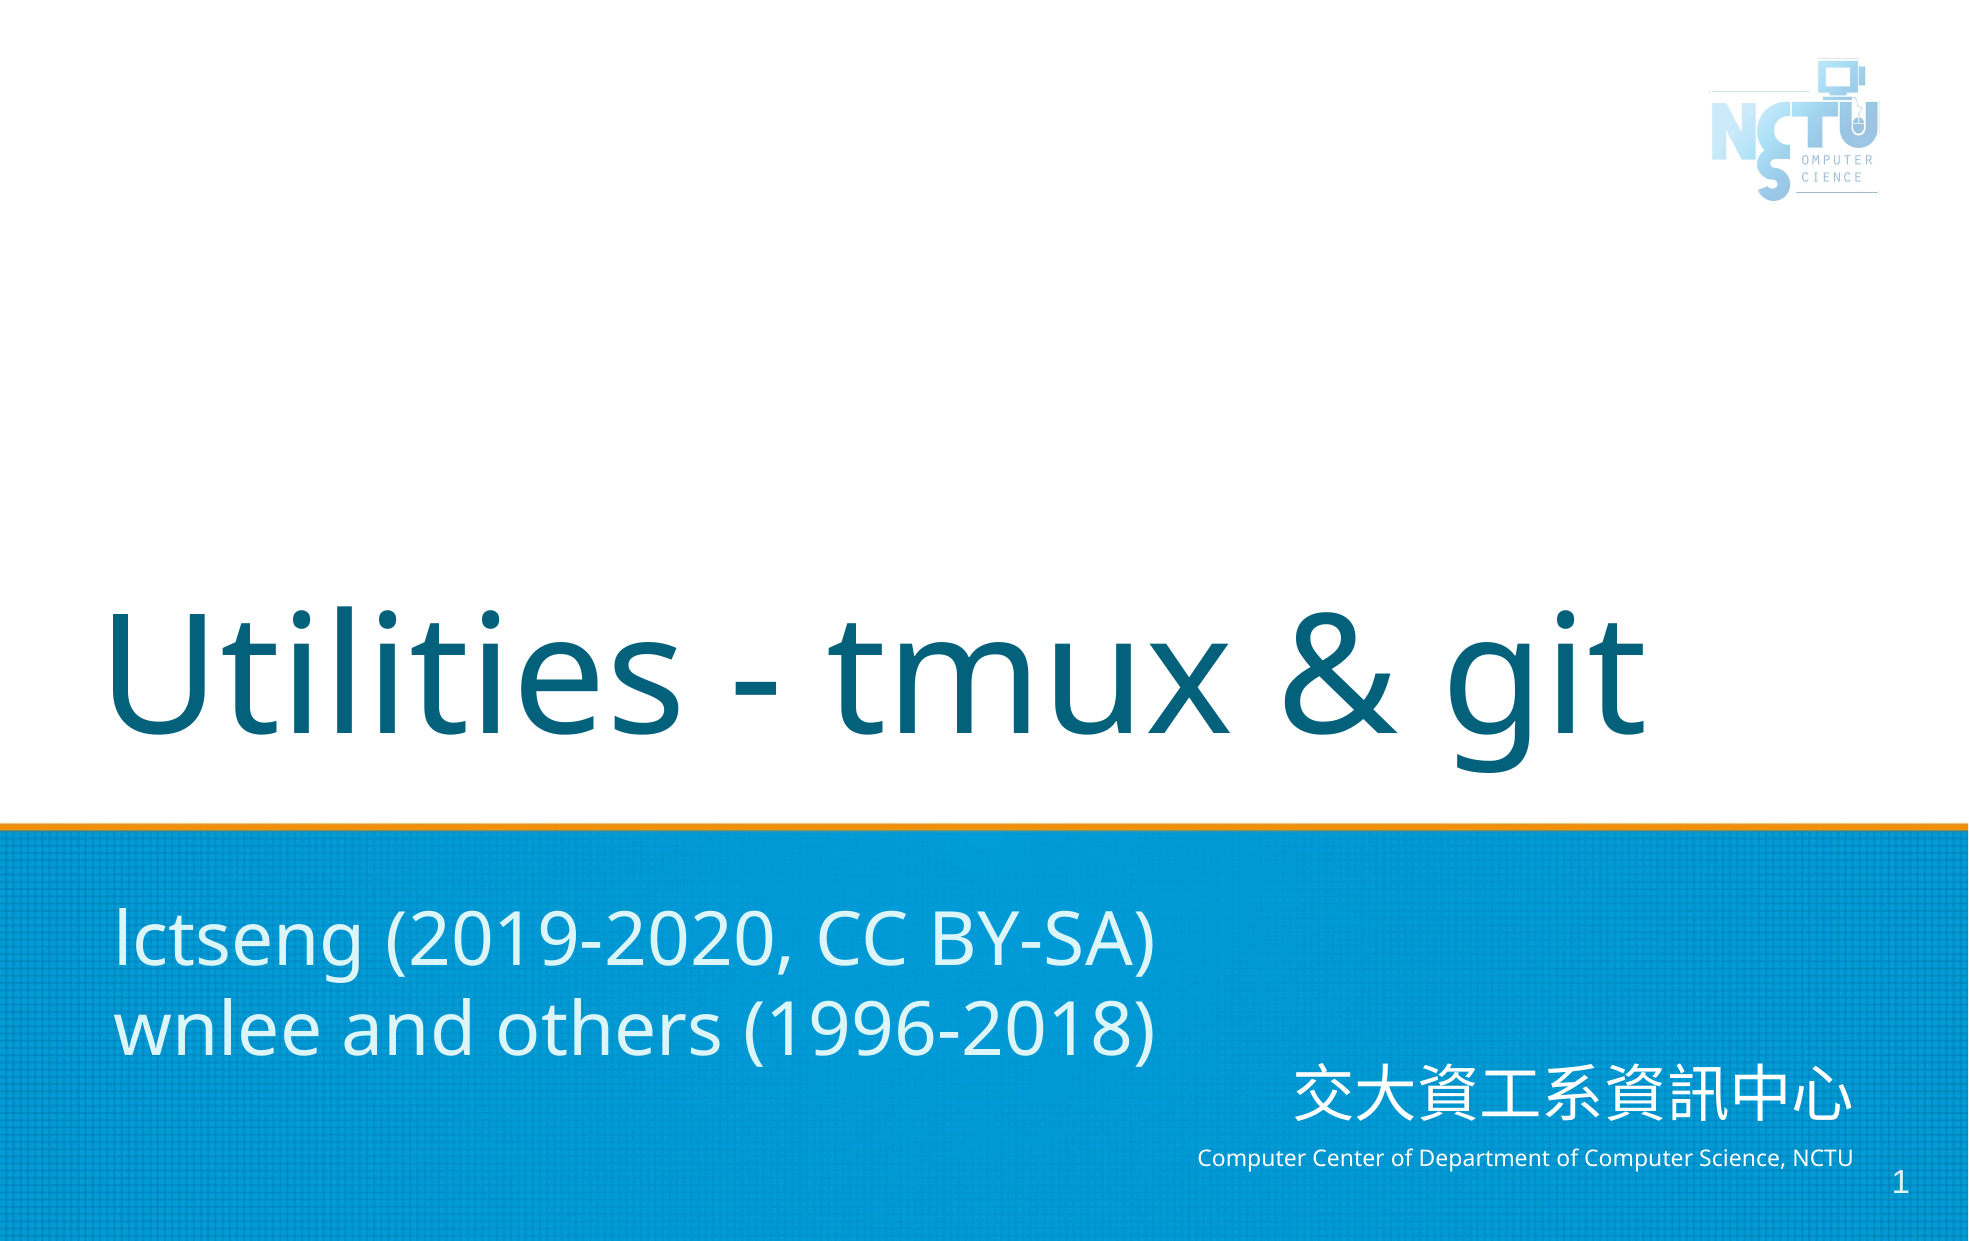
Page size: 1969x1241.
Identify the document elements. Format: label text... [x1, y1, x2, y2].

subtitle lctseng (2019-2020, CC BY-SA) wnlee and others (1996-2018) [98, 875, 1783, 1103]
slide_number <number> [1841, 1145, 1960, 1241]
title Utilities - tmux & git [98, 559, 1870, 767]
picture [0, 0, 1969, 832]
